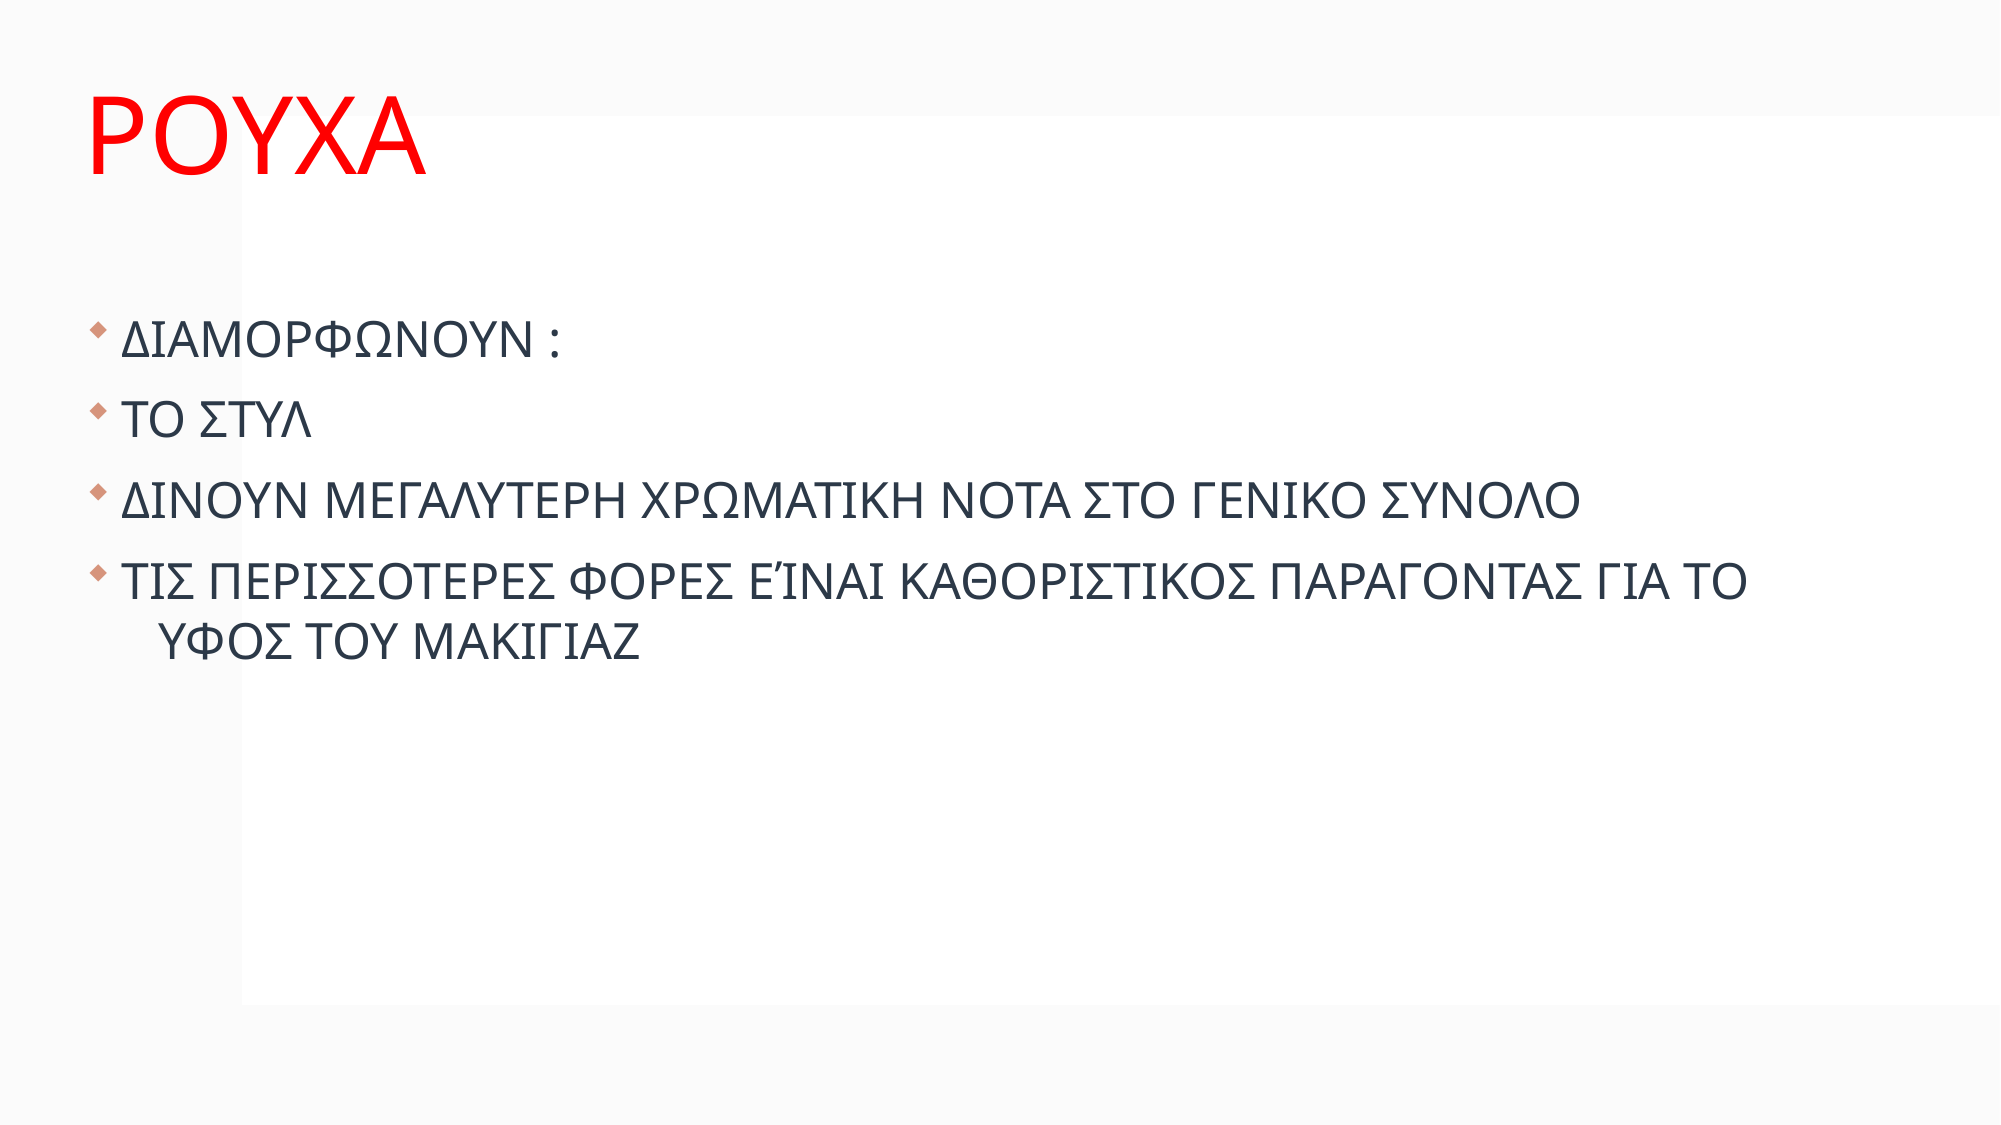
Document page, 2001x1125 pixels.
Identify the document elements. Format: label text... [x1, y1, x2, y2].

title ΡΟΥΧΑ [68, 59, 645, 220]
list ΔΙΑΜΟΡΦΩΝΟΥΝ : ΤΟ ΣΤΥΛ ΔΙΝΟΥΝ ΜΕΓΑΛΥΤΕΡΗ ΧΡΩΜΑΤΙΚΗ ΝΟΤΑ ΣΤΟ ΓΕΝΙΚΟ ΣΥΝΟΛΟ ΤΙΣ ΠΕΡΙΣΣΟΤΕΡΕΣ ΦΟΡΕΣ ΕΊΝΑΙ ΚΑΘΟΡΙΣΤΙΚΟΣ ΠΑΡΑΓΟΝΤΑΣ ΓΙΑ ΤΟ ΥΦΟΣ ΤΟΥ ΜΑΚΙΓΙΑΖ [68, 299, 1799, 763]
